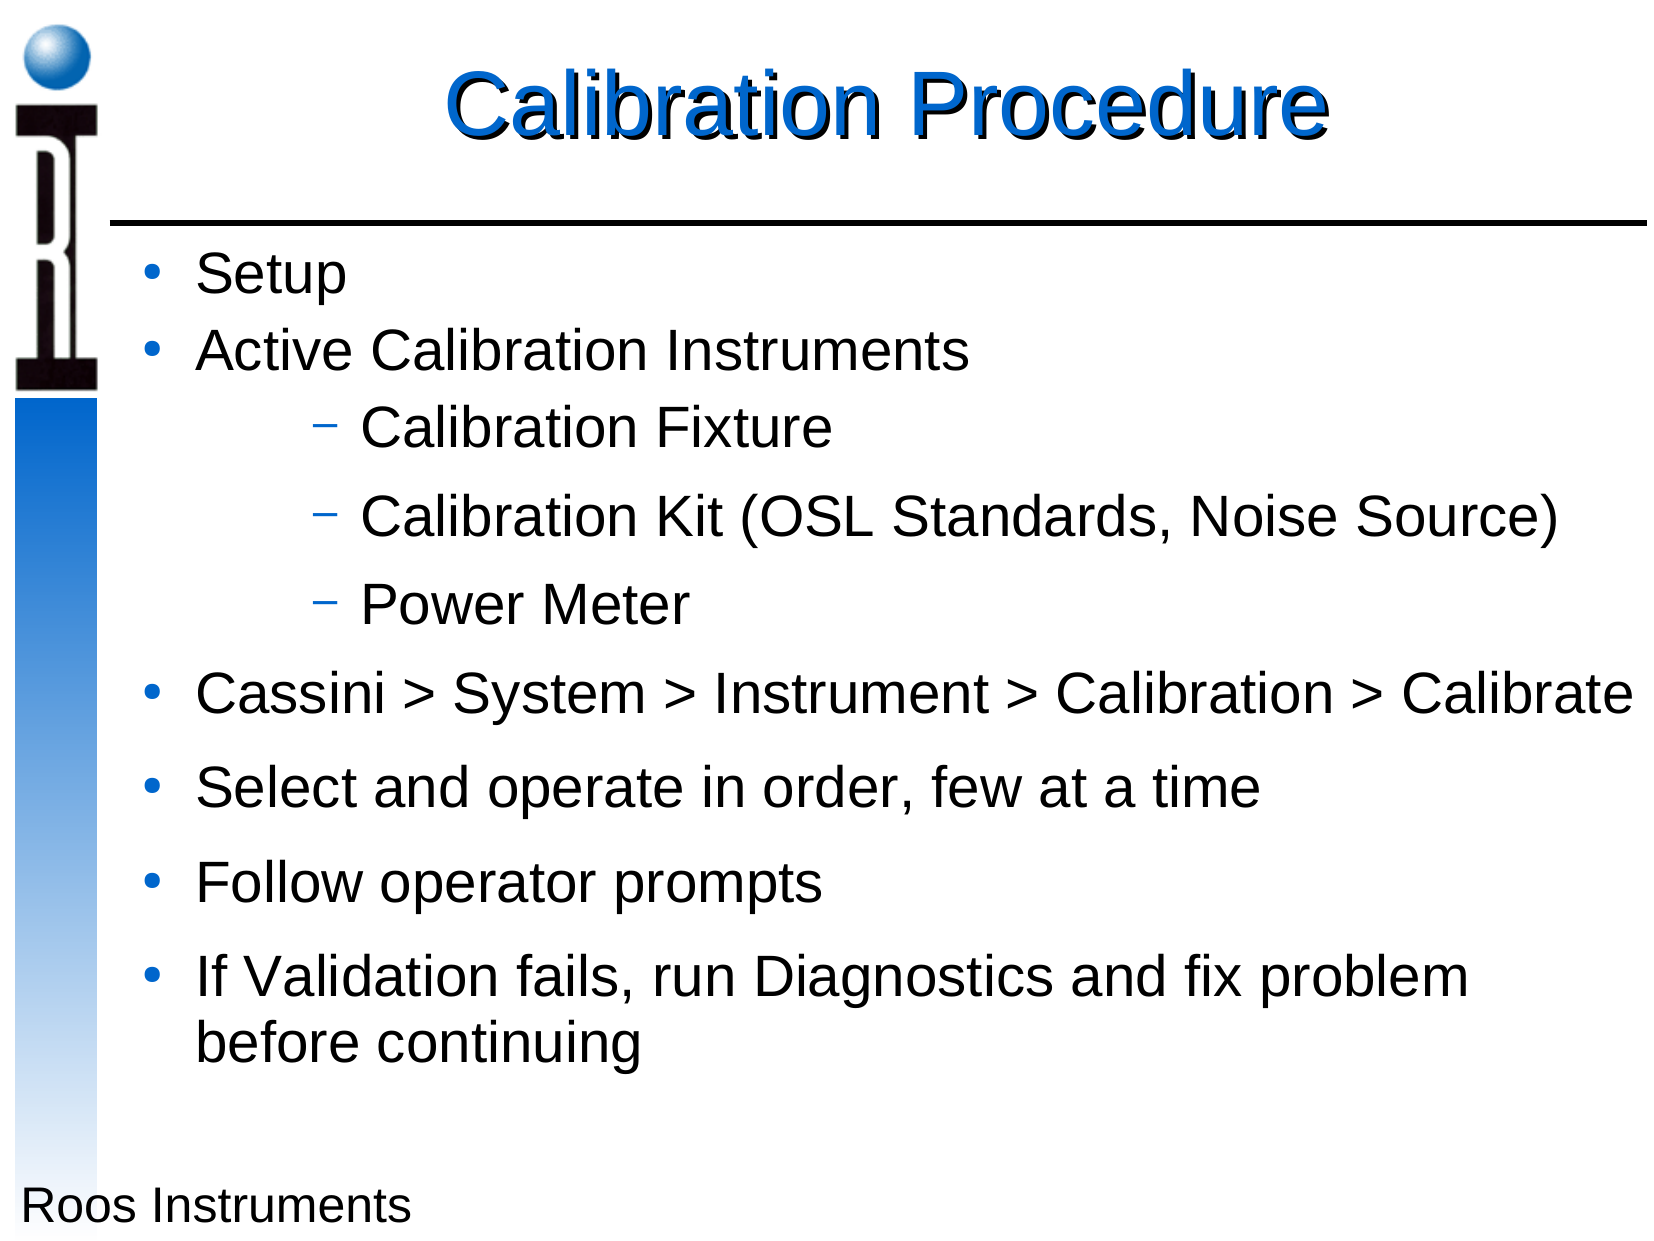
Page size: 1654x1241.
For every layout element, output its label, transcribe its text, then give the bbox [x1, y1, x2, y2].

title Calibration Procedure [121, 0, 1654, 208]
picture [11, 20, 103, 398]
list Setup Active Calibration Instruments Calibration Fixture Calibration Kit (OSL Standards, Noise Source) Power Meter Cassini > System > Instrument > Calibration > Calibrate Select and operate in order, few at a time Follow operator prompts If Validation fails, run Diagnostics and fix problem before continuing [124, 240, 1654, 1104]
